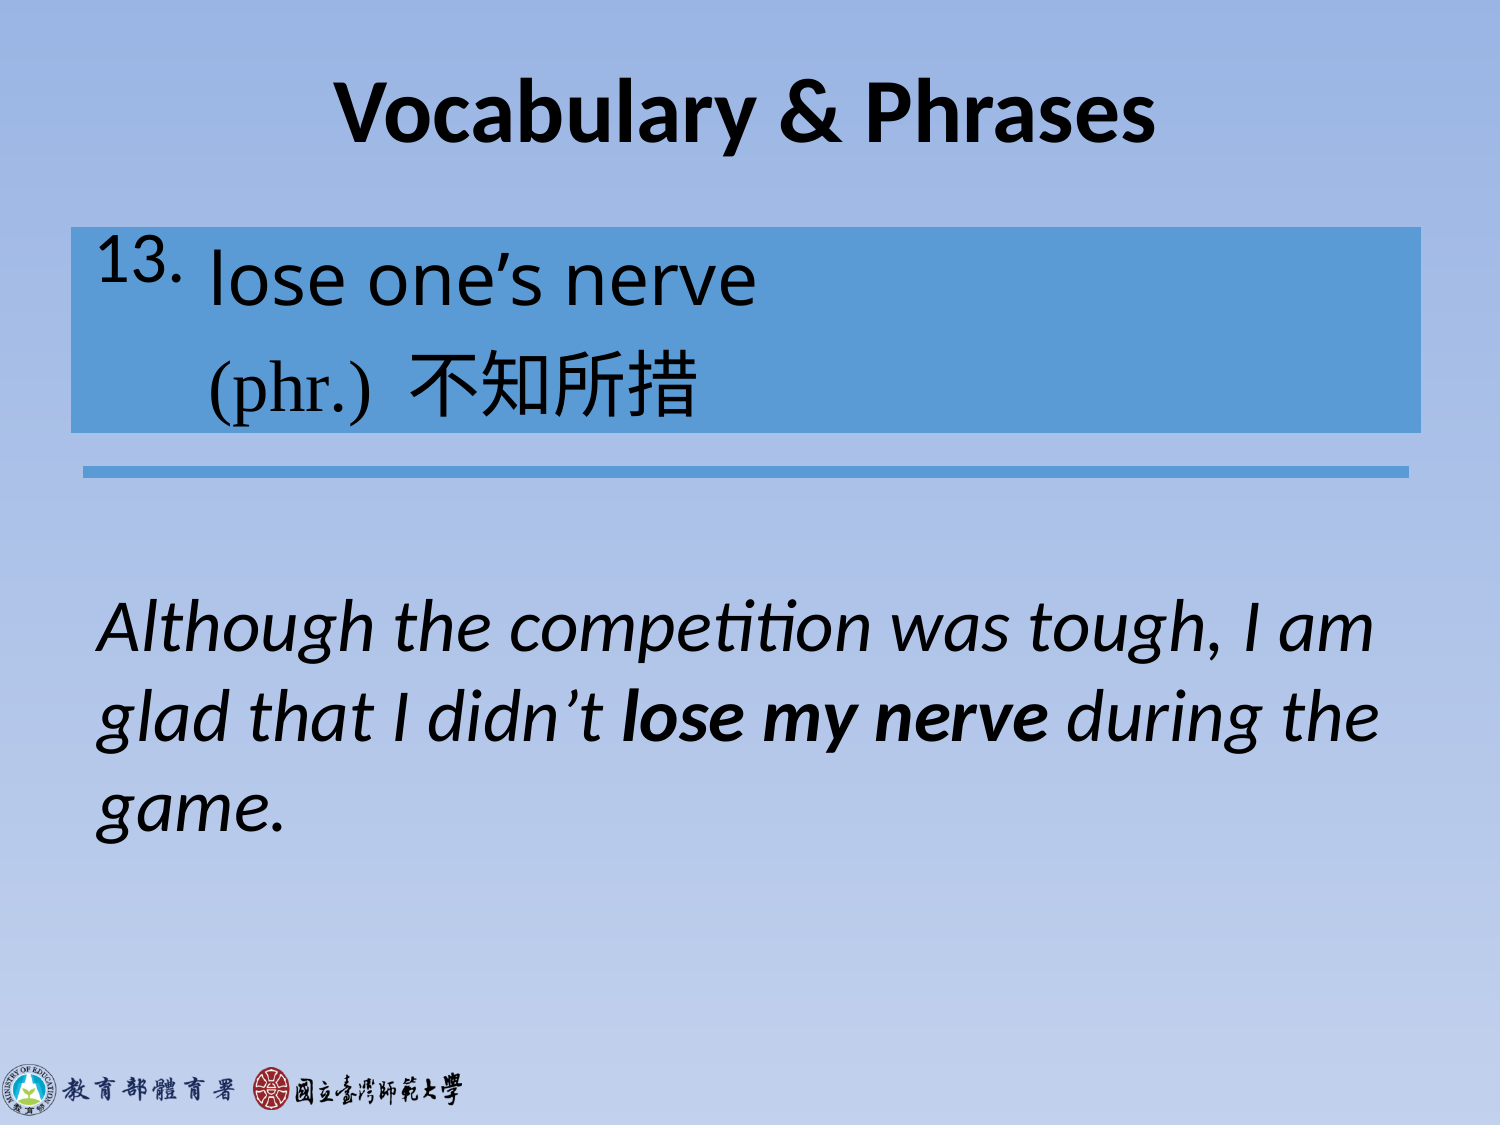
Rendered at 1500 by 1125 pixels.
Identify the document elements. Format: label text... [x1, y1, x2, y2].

table_header 13. [71, 227, 209, 327]
text_box [83, 466, 1409, 478]
title Vocabulary & Phrases [70, 11, 1421, 200]
table_cell [71, 327, 209, 433]
table_header lose one’s nerve [209, 227, 1421, 327]
text_box Although the competition was tough, I am glad that I didn’t lose my nerve during the game. [82, 568, 1433, 857]
table_cell (phr.) 不知所措 [209, 327, 1421, 433]
